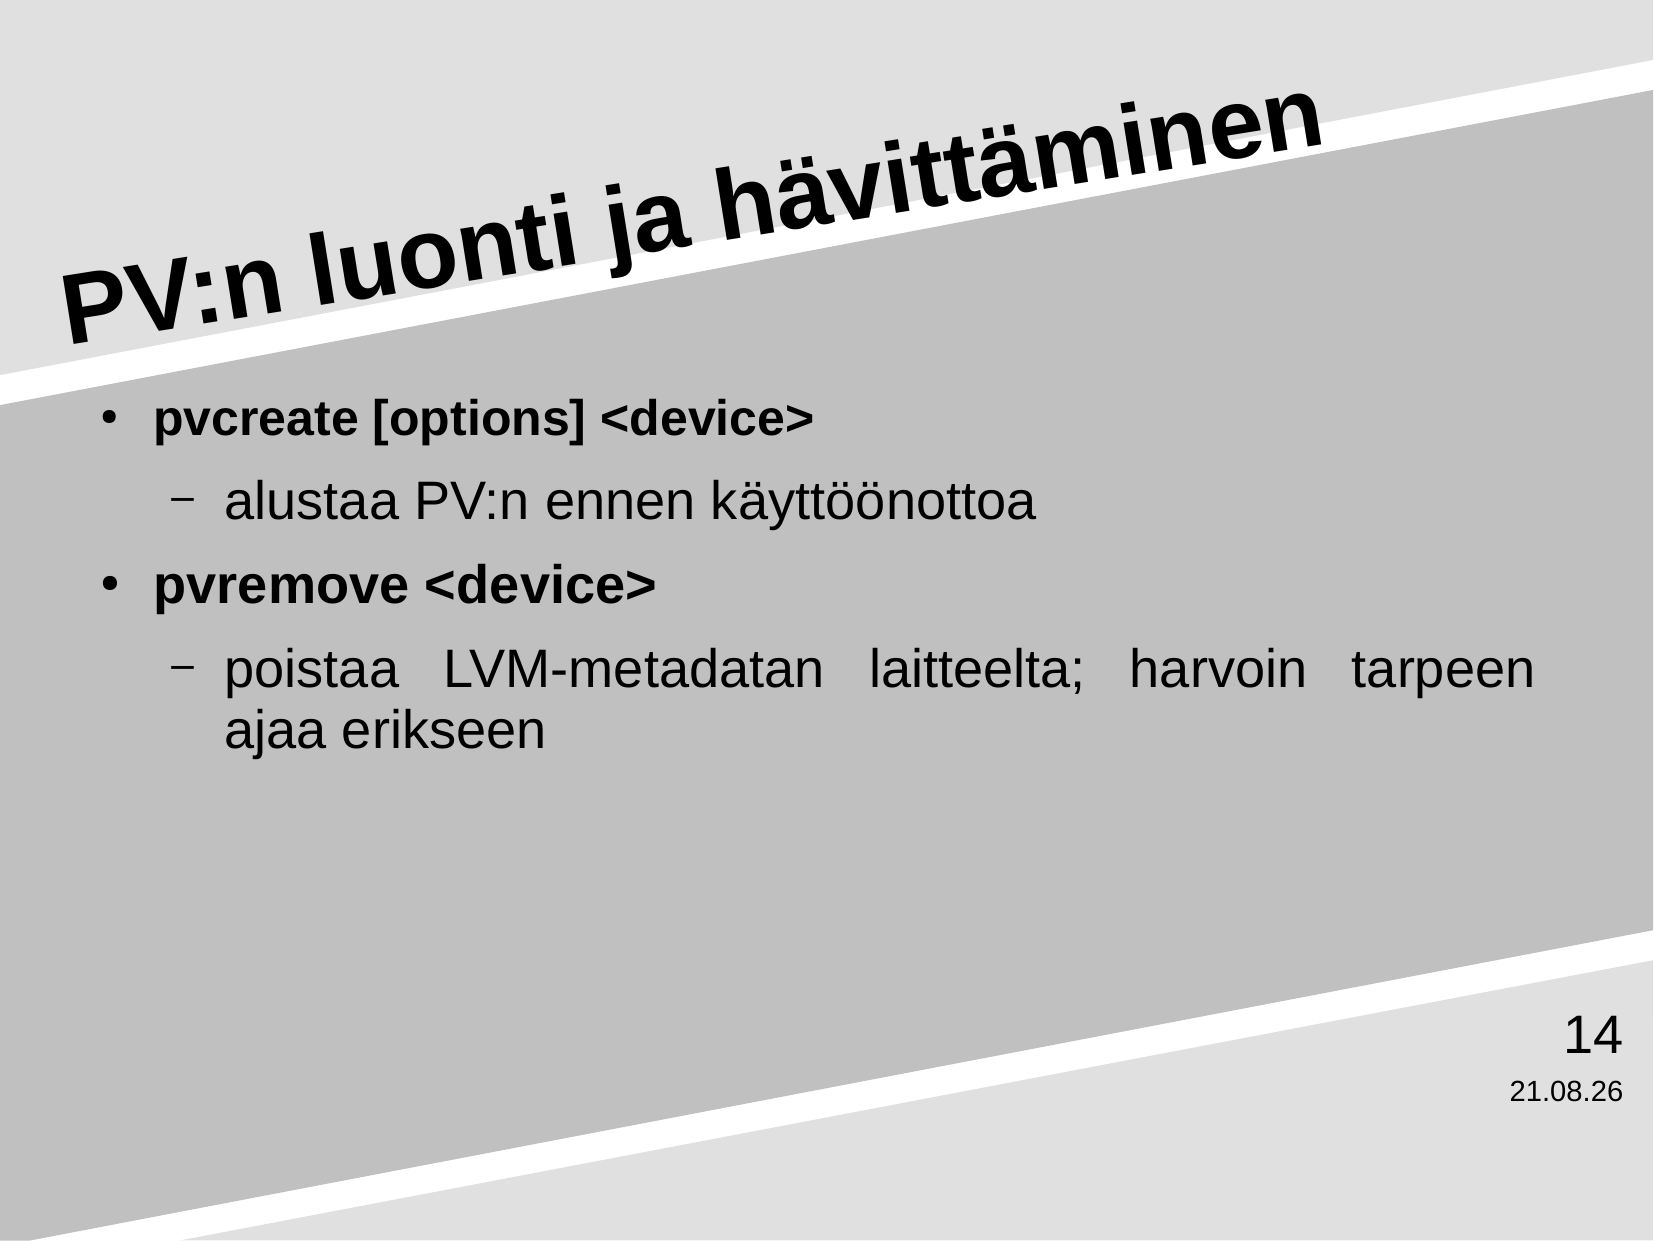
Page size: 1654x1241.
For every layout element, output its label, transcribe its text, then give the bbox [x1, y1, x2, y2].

title PV:n luonti ja hävittäminen [45, 0, 1567, 421]
list pvcreate [options] <device> alustaa PV:n ennen käyttöönottoa pvremove <device> poistaa LVM-metadatan laitteelta; harvoin tarpeen ajaa erikseen [82, 390, 1538, 1111]
